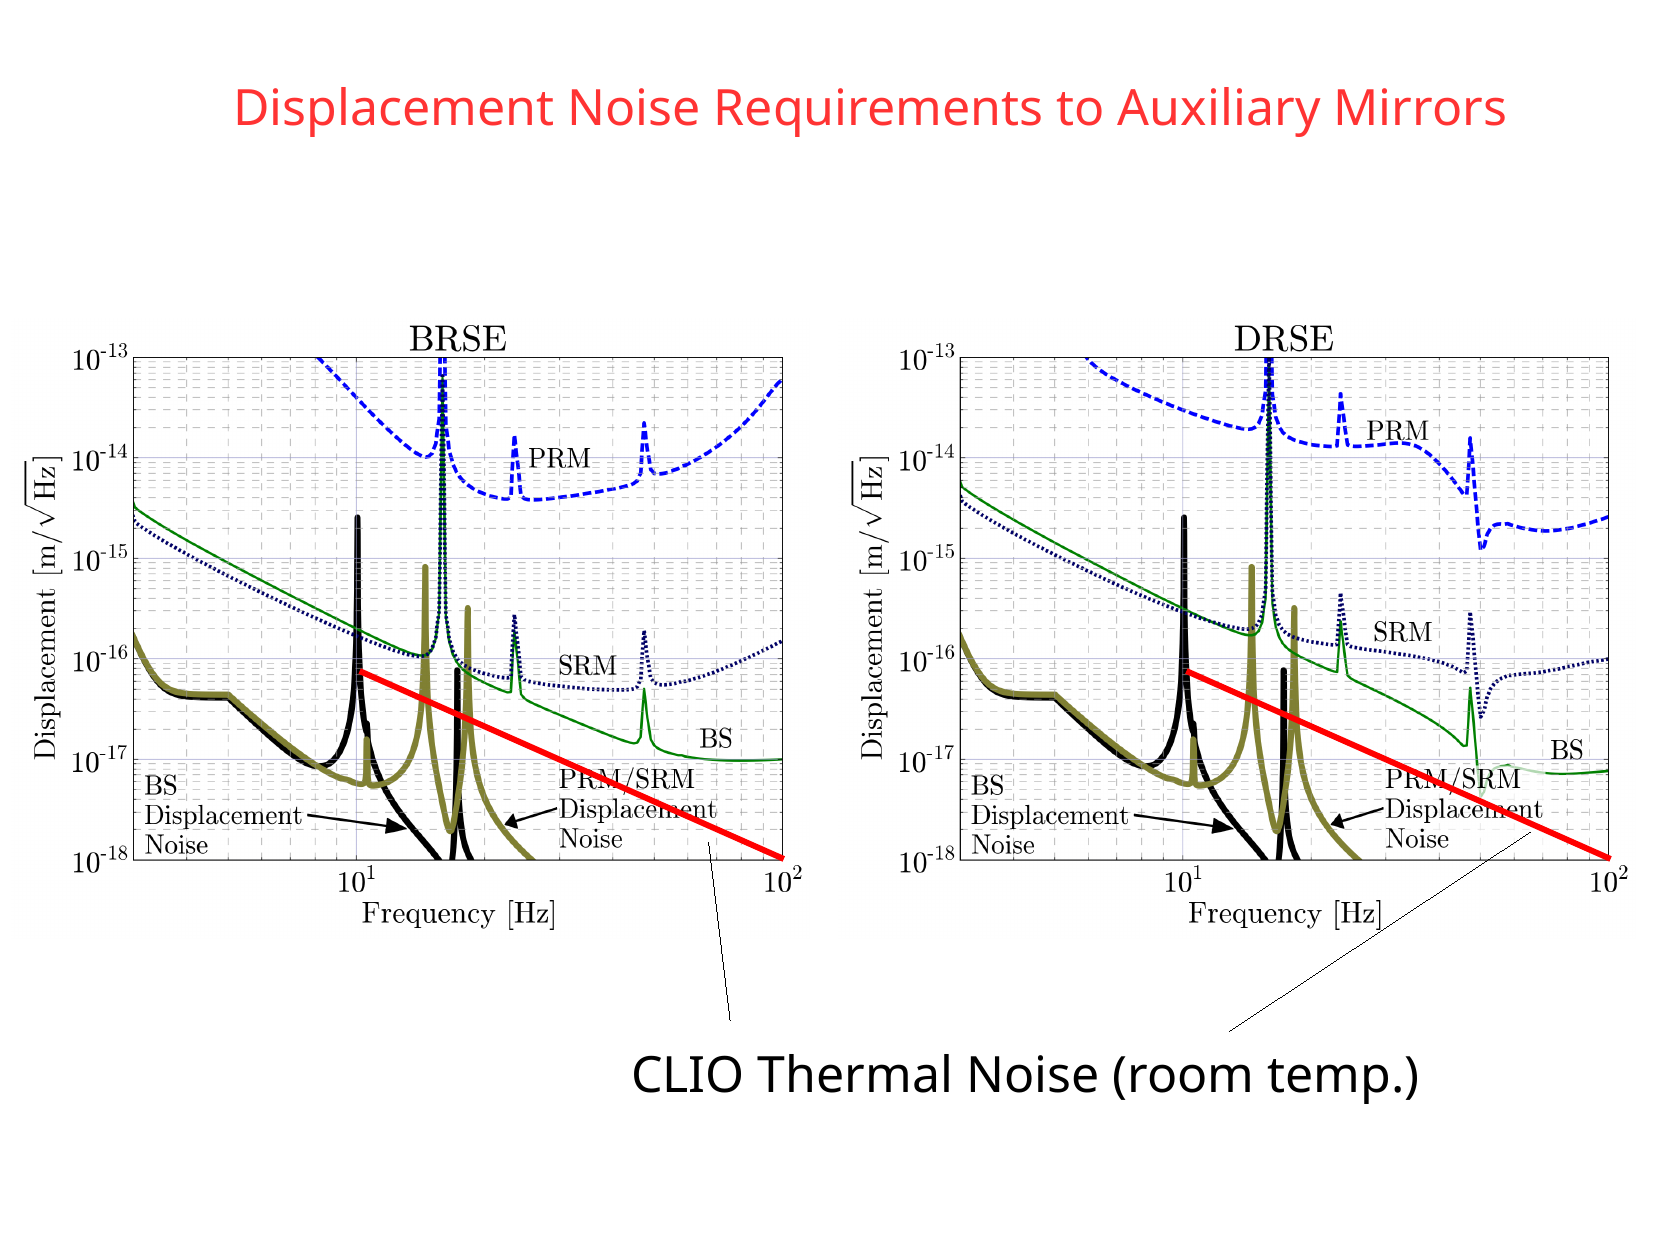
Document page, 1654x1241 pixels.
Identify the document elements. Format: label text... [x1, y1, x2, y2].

picture [11, 318, 810, 939]
text_box Displacement Noise Requirements to Auxiliary Mirrors [218, 64, 1435, 140]
text_box CLIO Thermal Noise (room temp.) [616, 1031, 1398, 1107]
picture [838, 318, 1636, 939]
